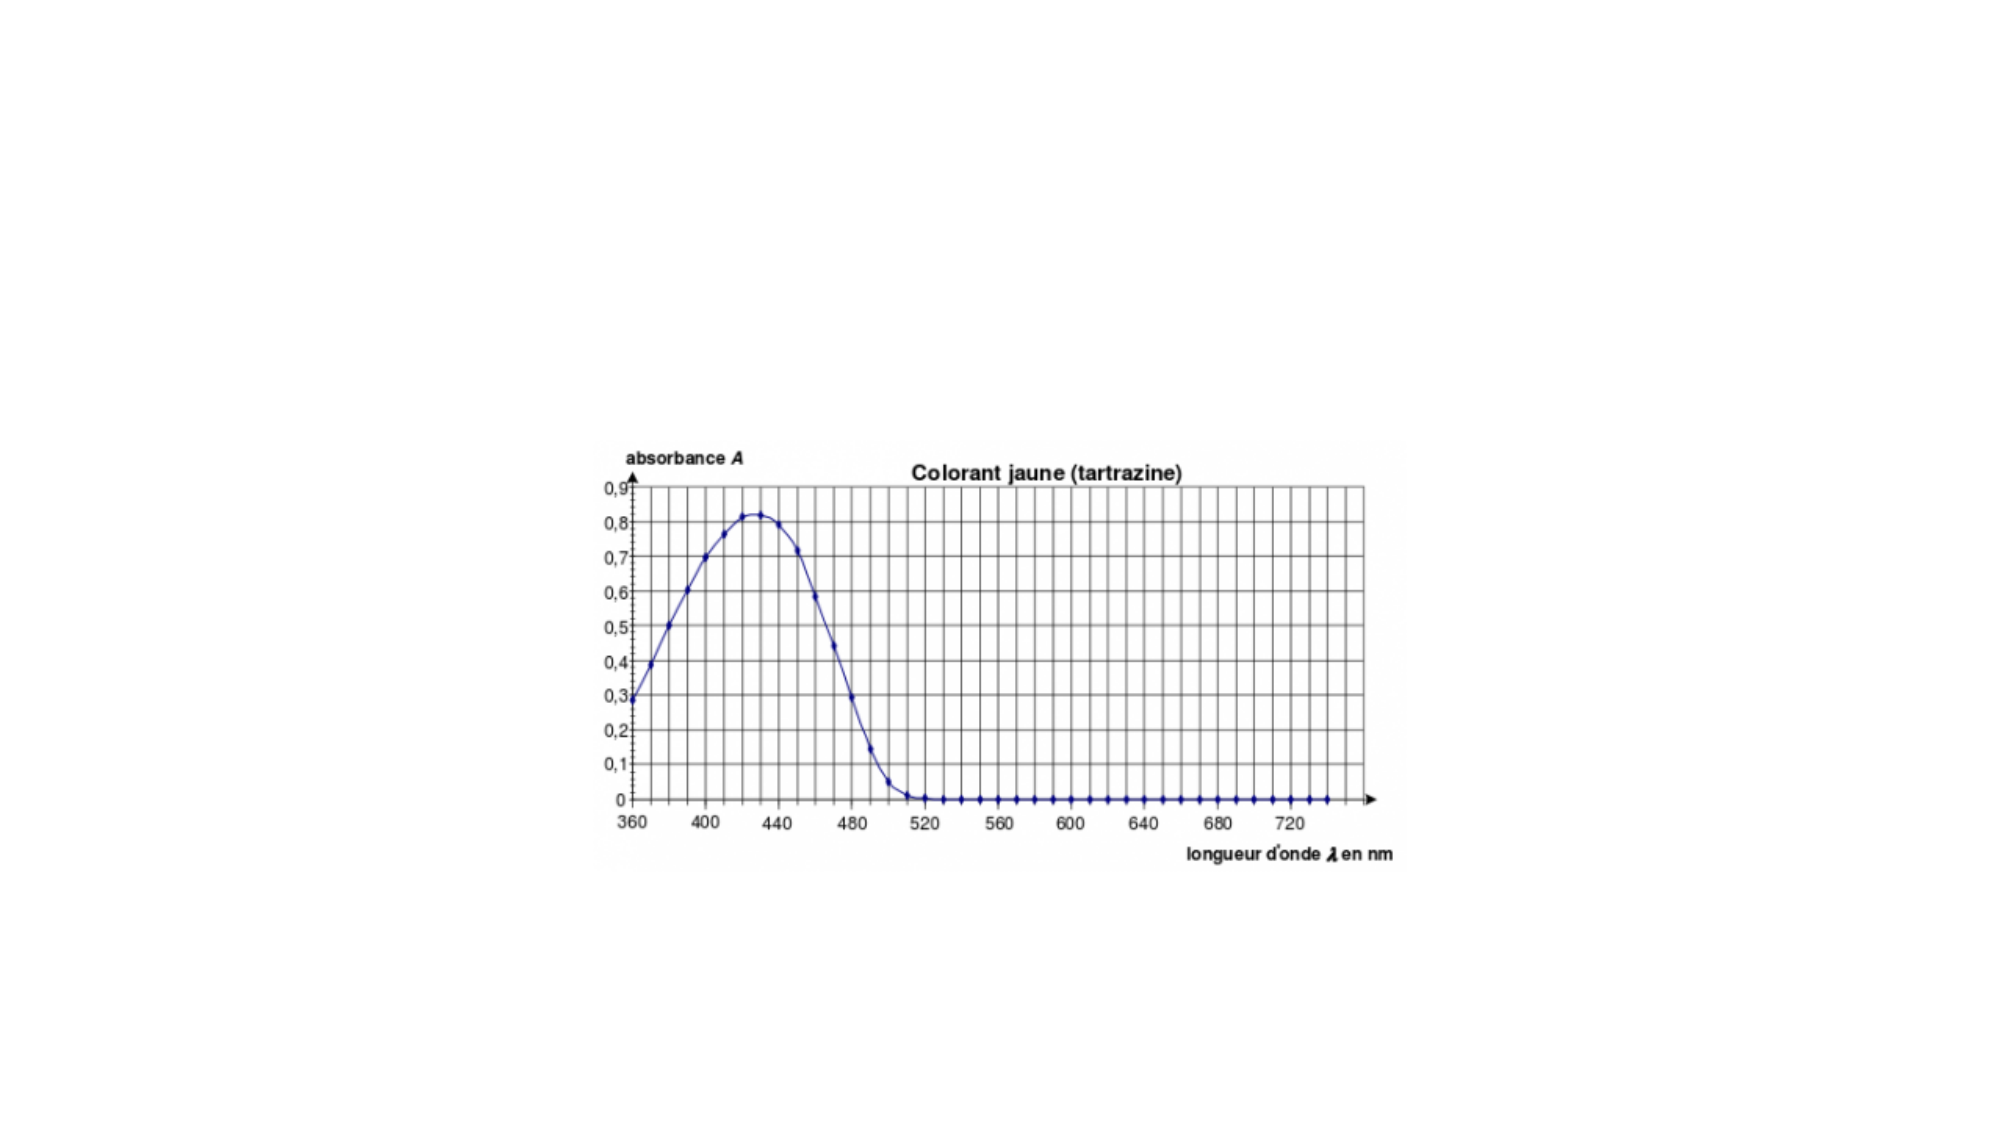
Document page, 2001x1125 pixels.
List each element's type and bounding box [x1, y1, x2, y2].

picture [593, 440, 1407, 872]
